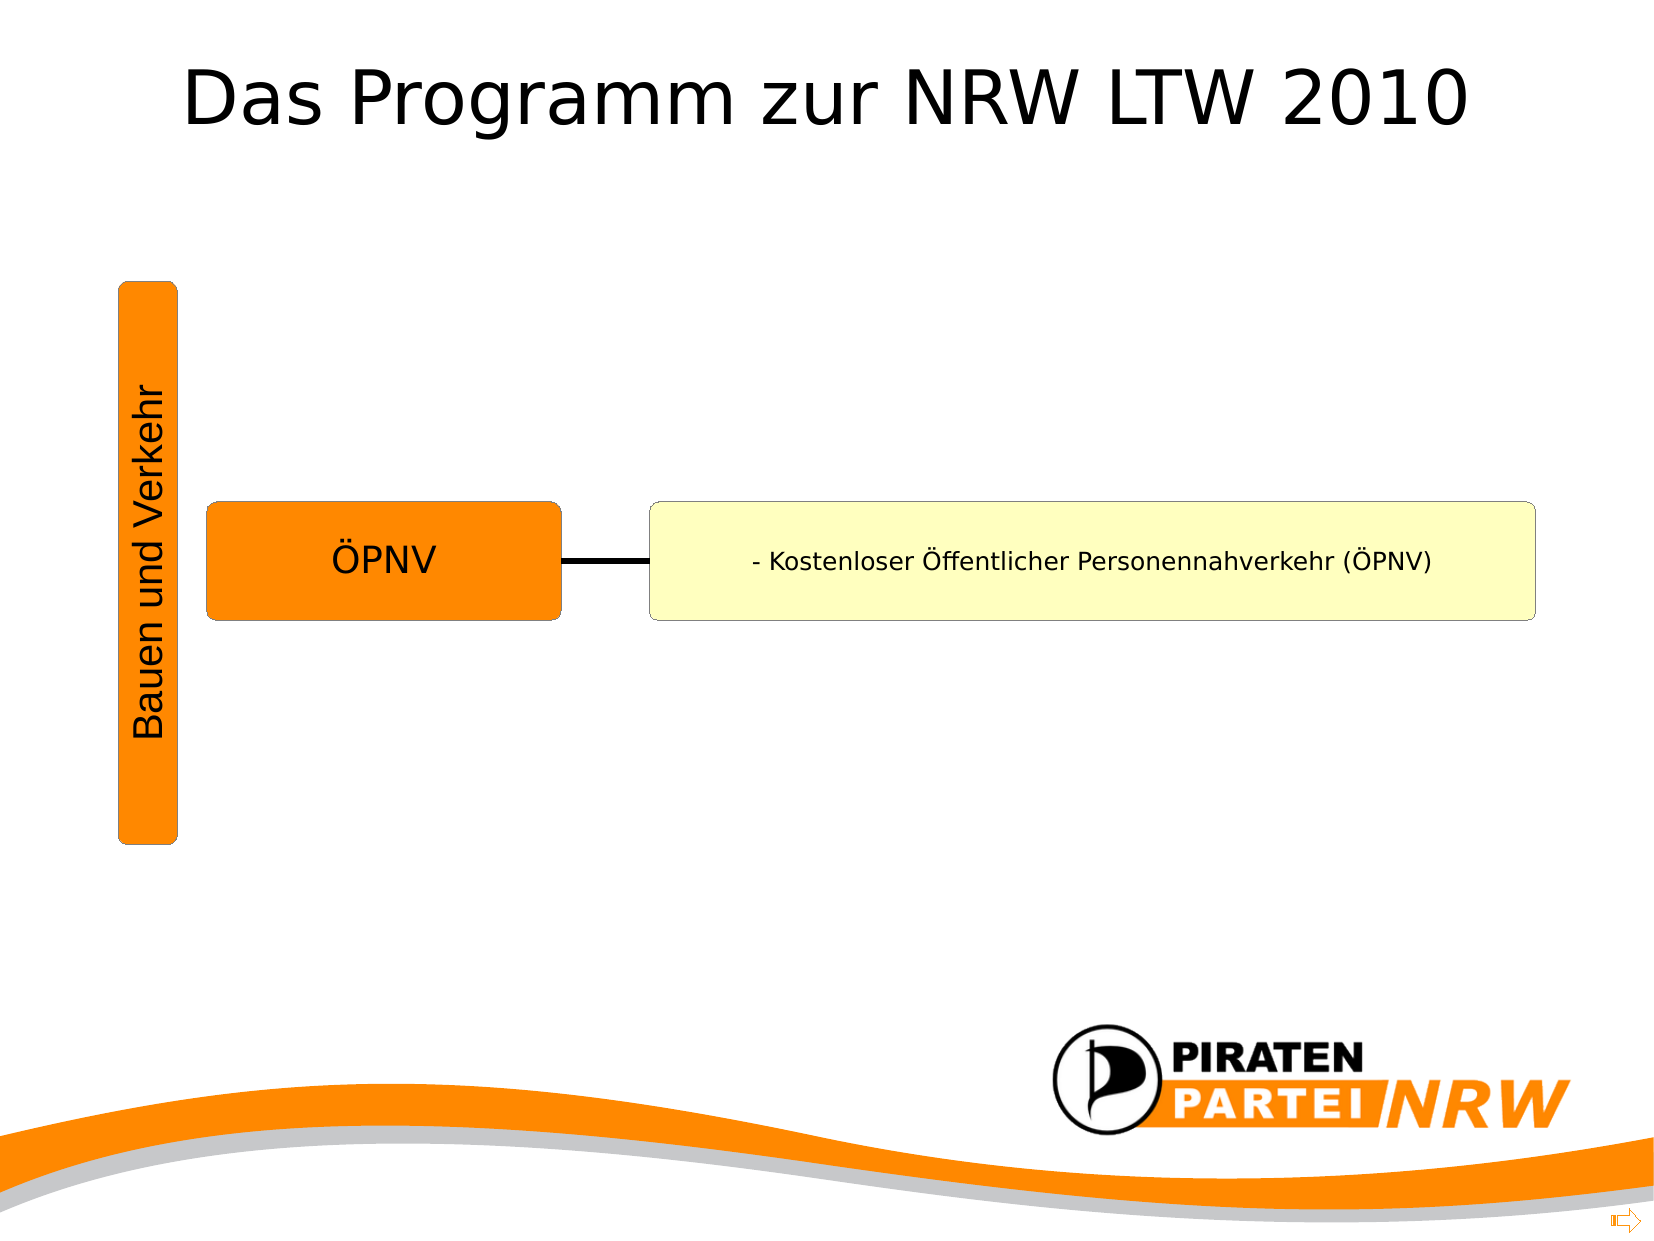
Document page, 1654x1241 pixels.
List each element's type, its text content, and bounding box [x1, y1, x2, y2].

title Das Programm zur NRW LTW 2010 [82, 0, 1571, 352]
text_box Bauen und Verkehr [118, 281, 178, 845]
text_box ÖPNV [206, 501, 562, 621]
text_box - ﻿Kostenloser Öffentlicher Personennahverkehr (ÖPNV) [649, 501, 1536, 621]
picture [1045, 1021, 1579, 1140]
